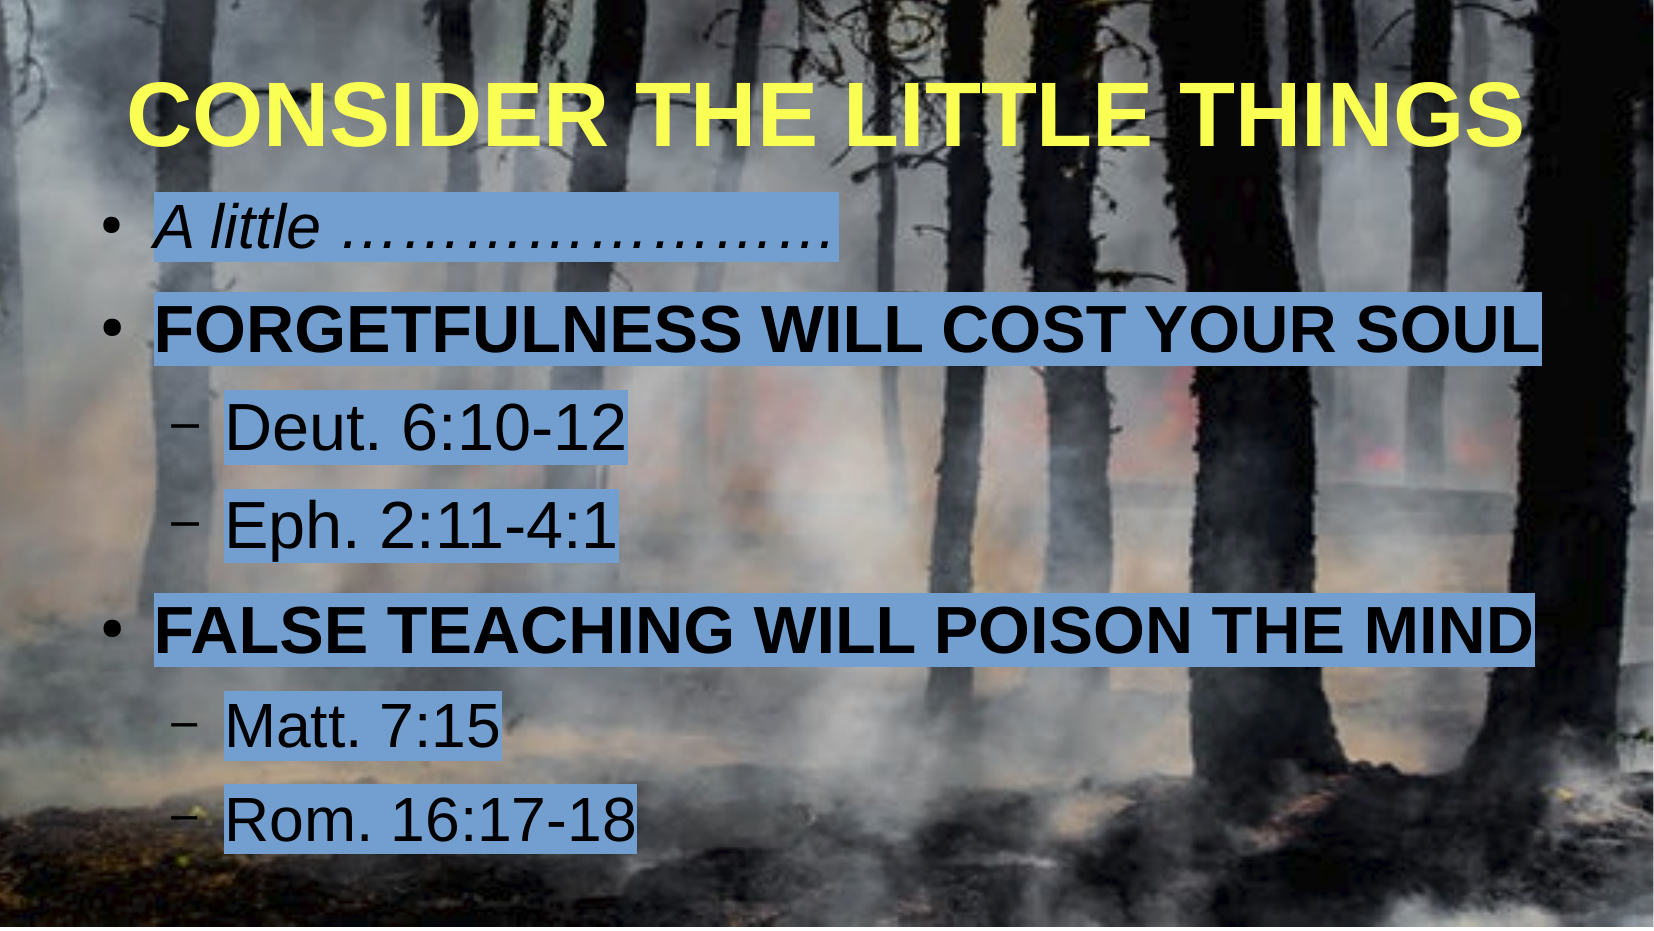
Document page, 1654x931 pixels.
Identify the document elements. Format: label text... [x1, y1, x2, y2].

picture [0, 0, 1654, 928]
list A little …………………… FORGETFULNESS WILL COST YOUR SOUL Deut. 6:10-12 Eph. 2:11-4:1 FALSE TEACHING WILL POISON THE MIND Matt. 7:15 Rom. 16:17-18 [82, 192, 1571, 856]
title CONSIDER THE LITTLE THINGS [82, 37, 1571, 192]
